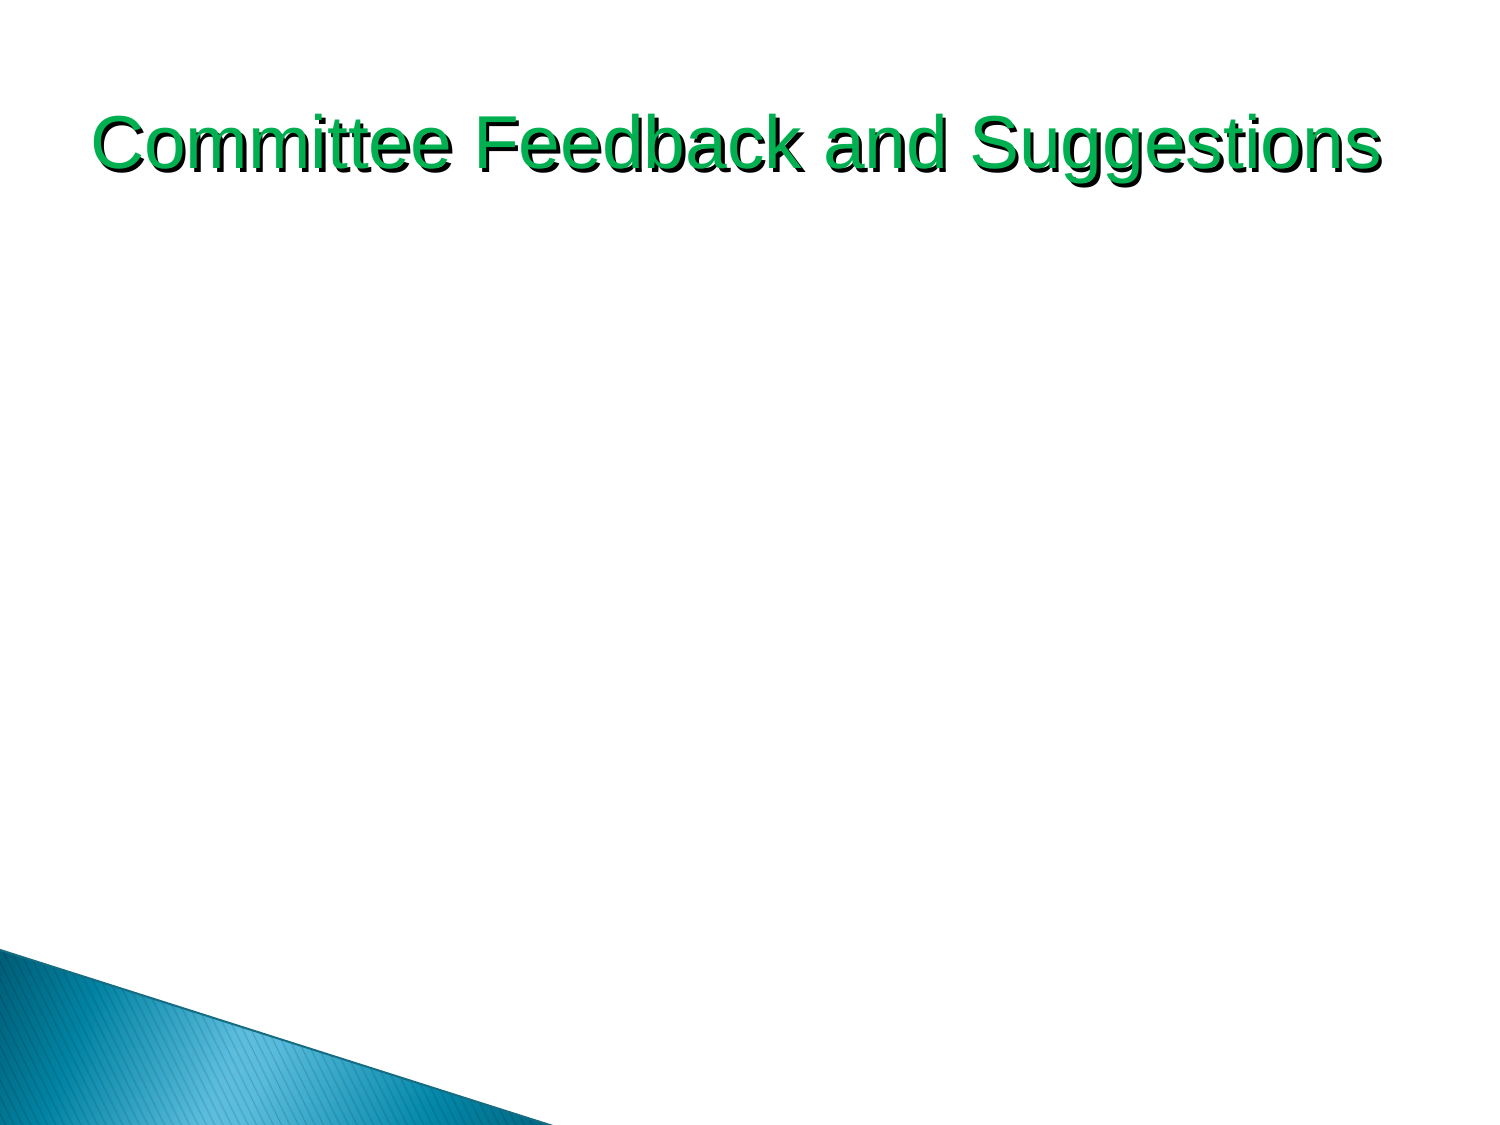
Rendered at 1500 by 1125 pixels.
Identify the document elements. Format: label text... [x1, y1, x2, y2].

title Committee Feedback and Suggestions [75, 45, 1426, 233]
